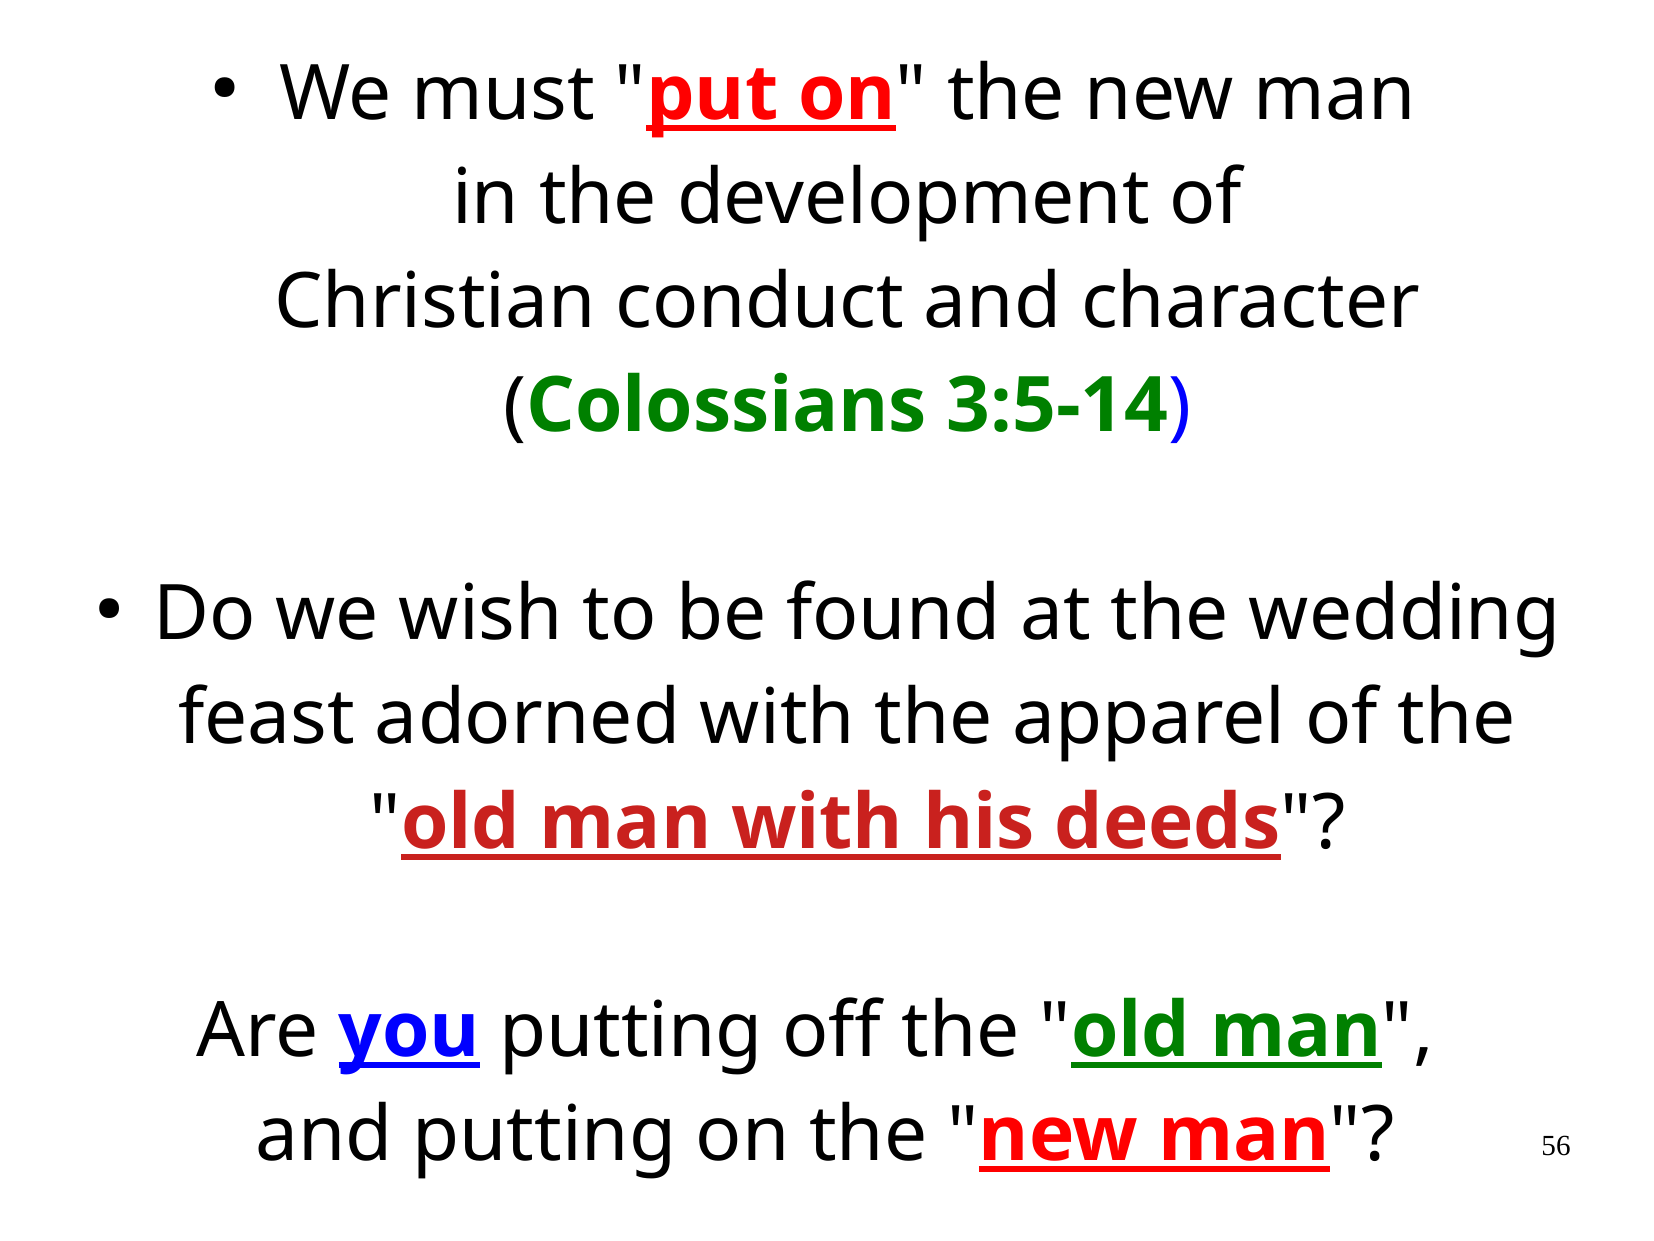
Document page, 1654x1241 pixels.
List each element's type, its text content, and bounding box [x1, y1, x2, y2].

list We must "put on" the new man in the development of Christian conduct and character (Colossians 3:5-14) Do we wish to be found at the wedding feast adorned with the apparel of the "old man with his deeds"? Are you putting off the "old man", and putting on the "new man"? [37, 37, 1613, 1201]
